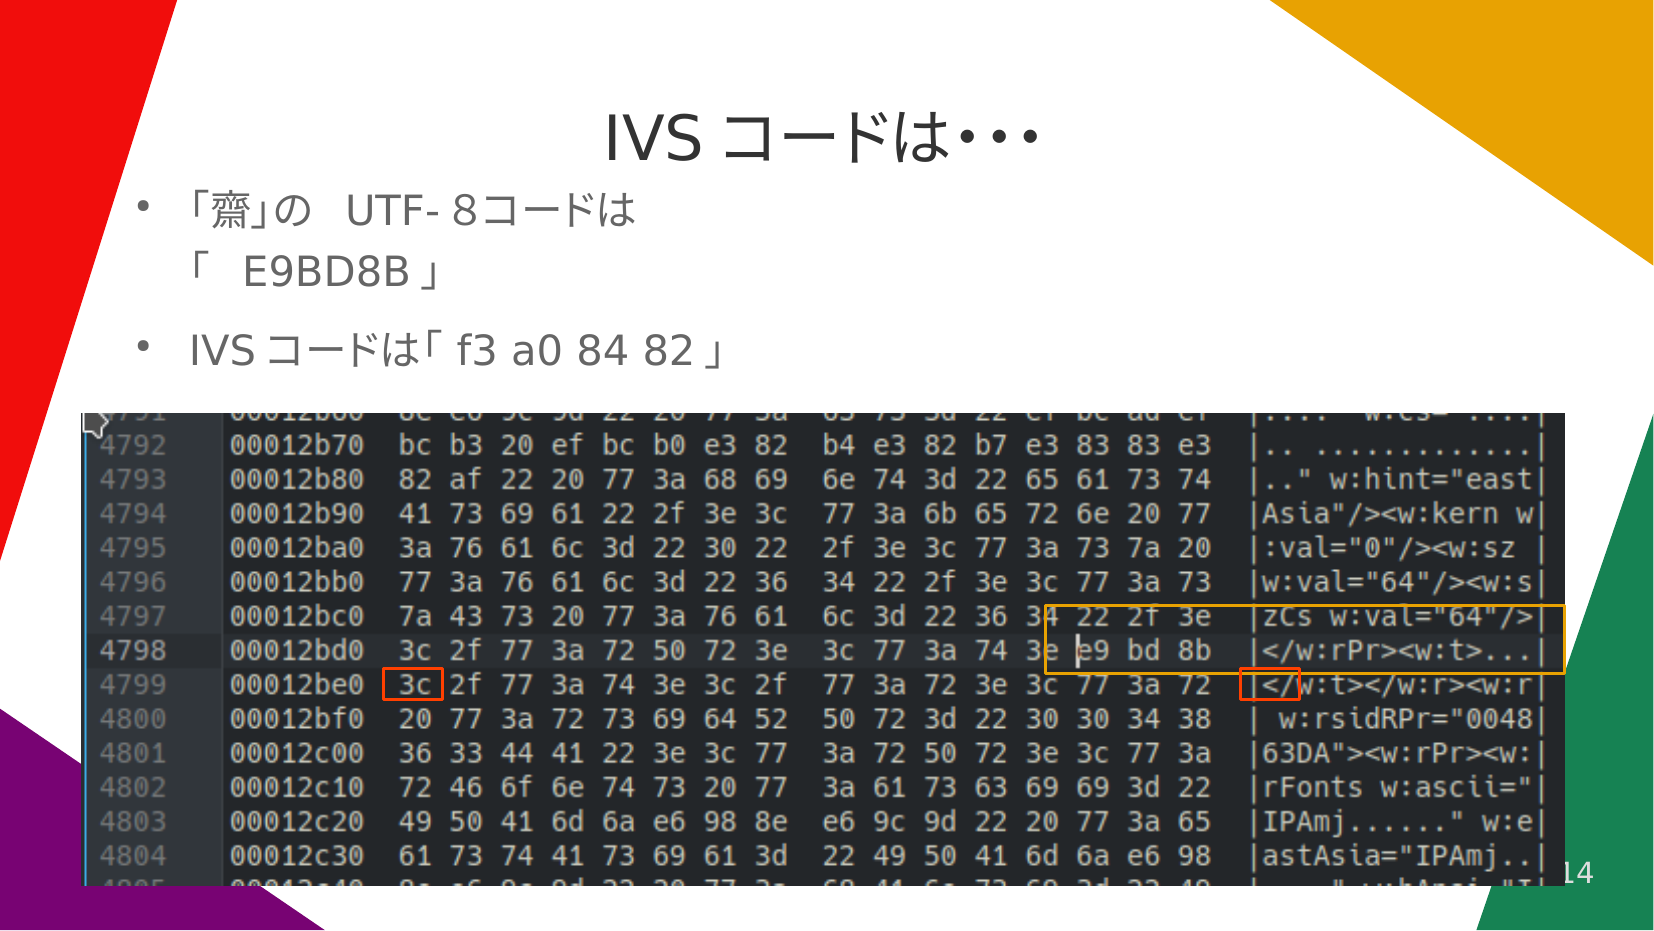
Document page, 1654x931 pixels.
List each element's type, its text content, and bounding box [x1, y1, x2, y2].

picture [857, 413, 1565, 886]
title IVSコードは・・・ [118, 59, 1536, 207]
picture [81, 413, 118, 886]
list 「齋」のUTF-８コードは 「E9BD8B」 IVSコードは「f3 a0 84 82」 [118, 177, 857, 916]
picture [1047, 607, 1563, 672]
picture [1242, 675, 1298, 698]
